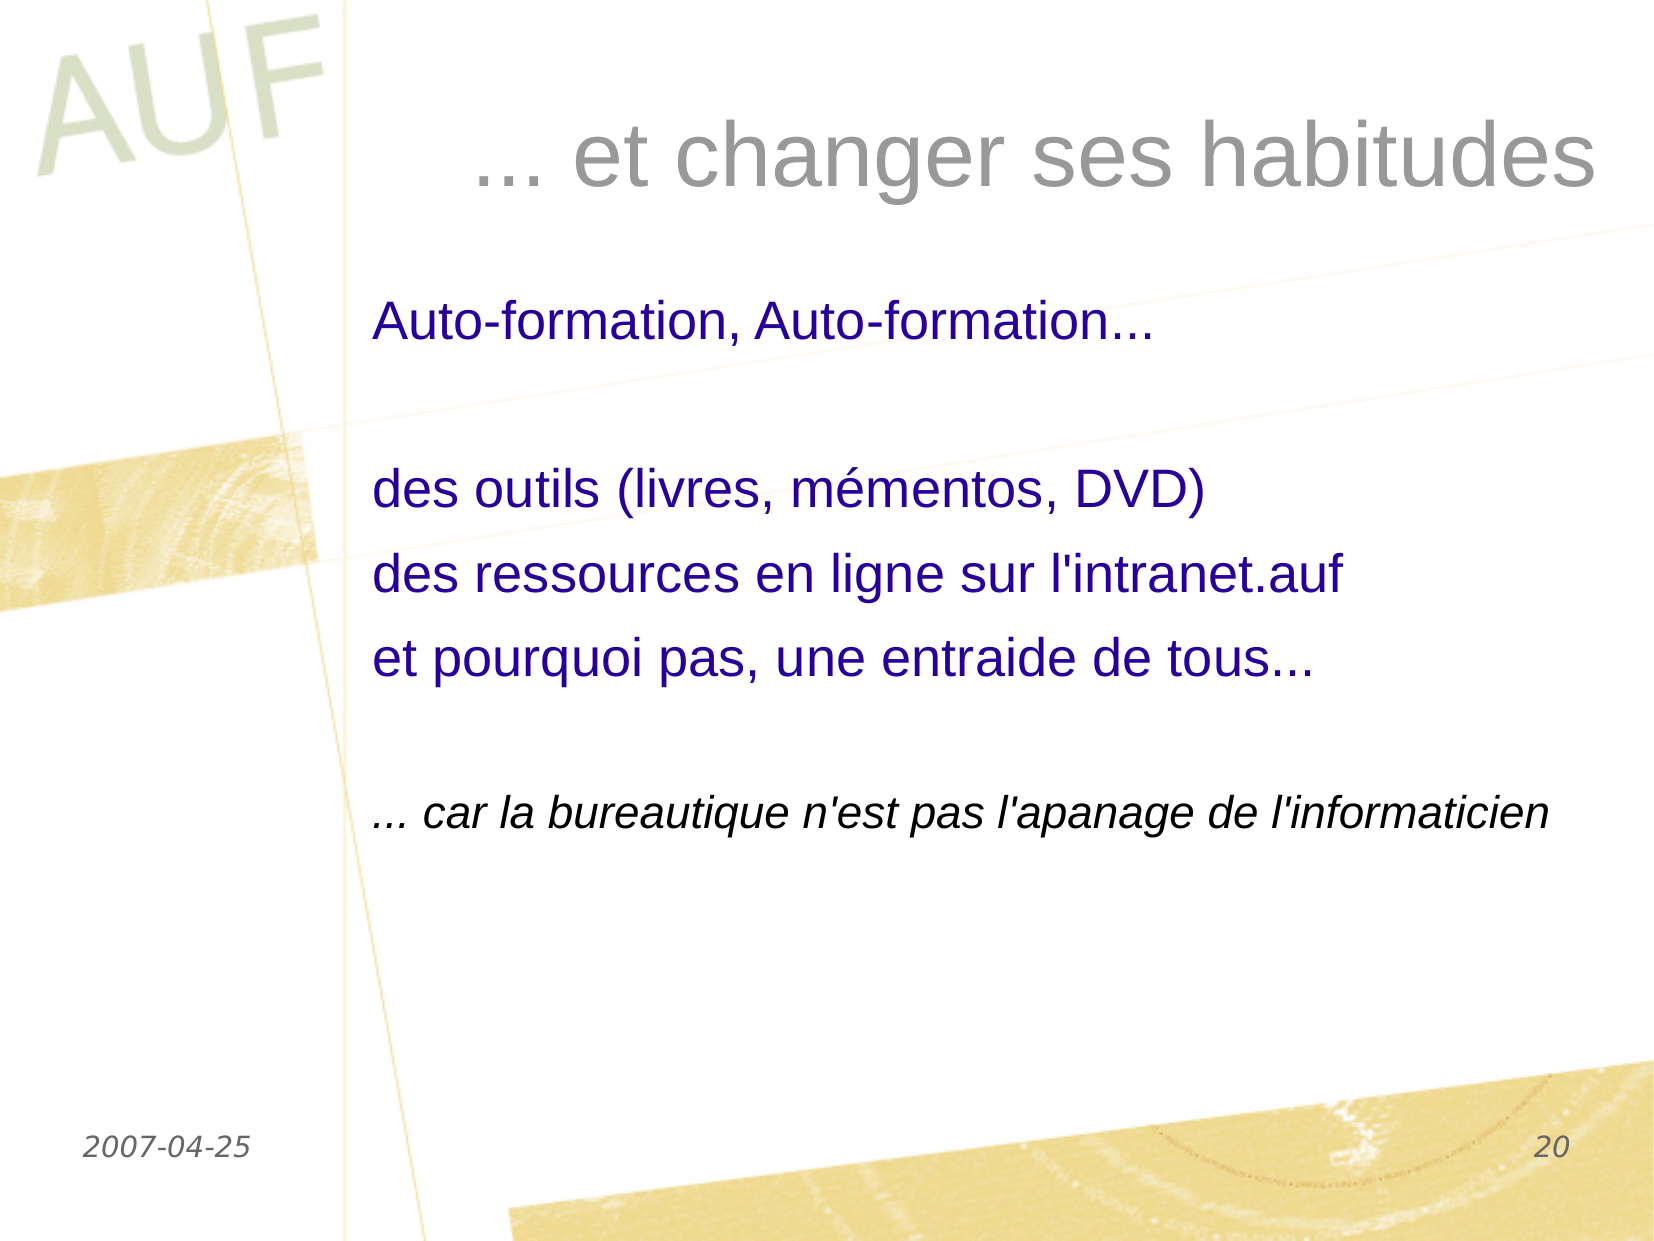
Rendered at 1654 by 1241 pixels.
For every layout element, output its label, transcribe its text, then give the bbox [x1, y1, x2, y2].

list Auto-formation, Auto-formation... des outils (livres, mémentos, DVD) des ressources en ligne sur l'intranet.auf et pourquoi pas, une entraide de tous... ... car la bureautique n'est pas l'apanage de l'informaticien [354, 290, 1625, 1094]
picture [0, 0, 1654, 1241]
title ... et changer ses habitudes [354, 59, 1625, 252]
